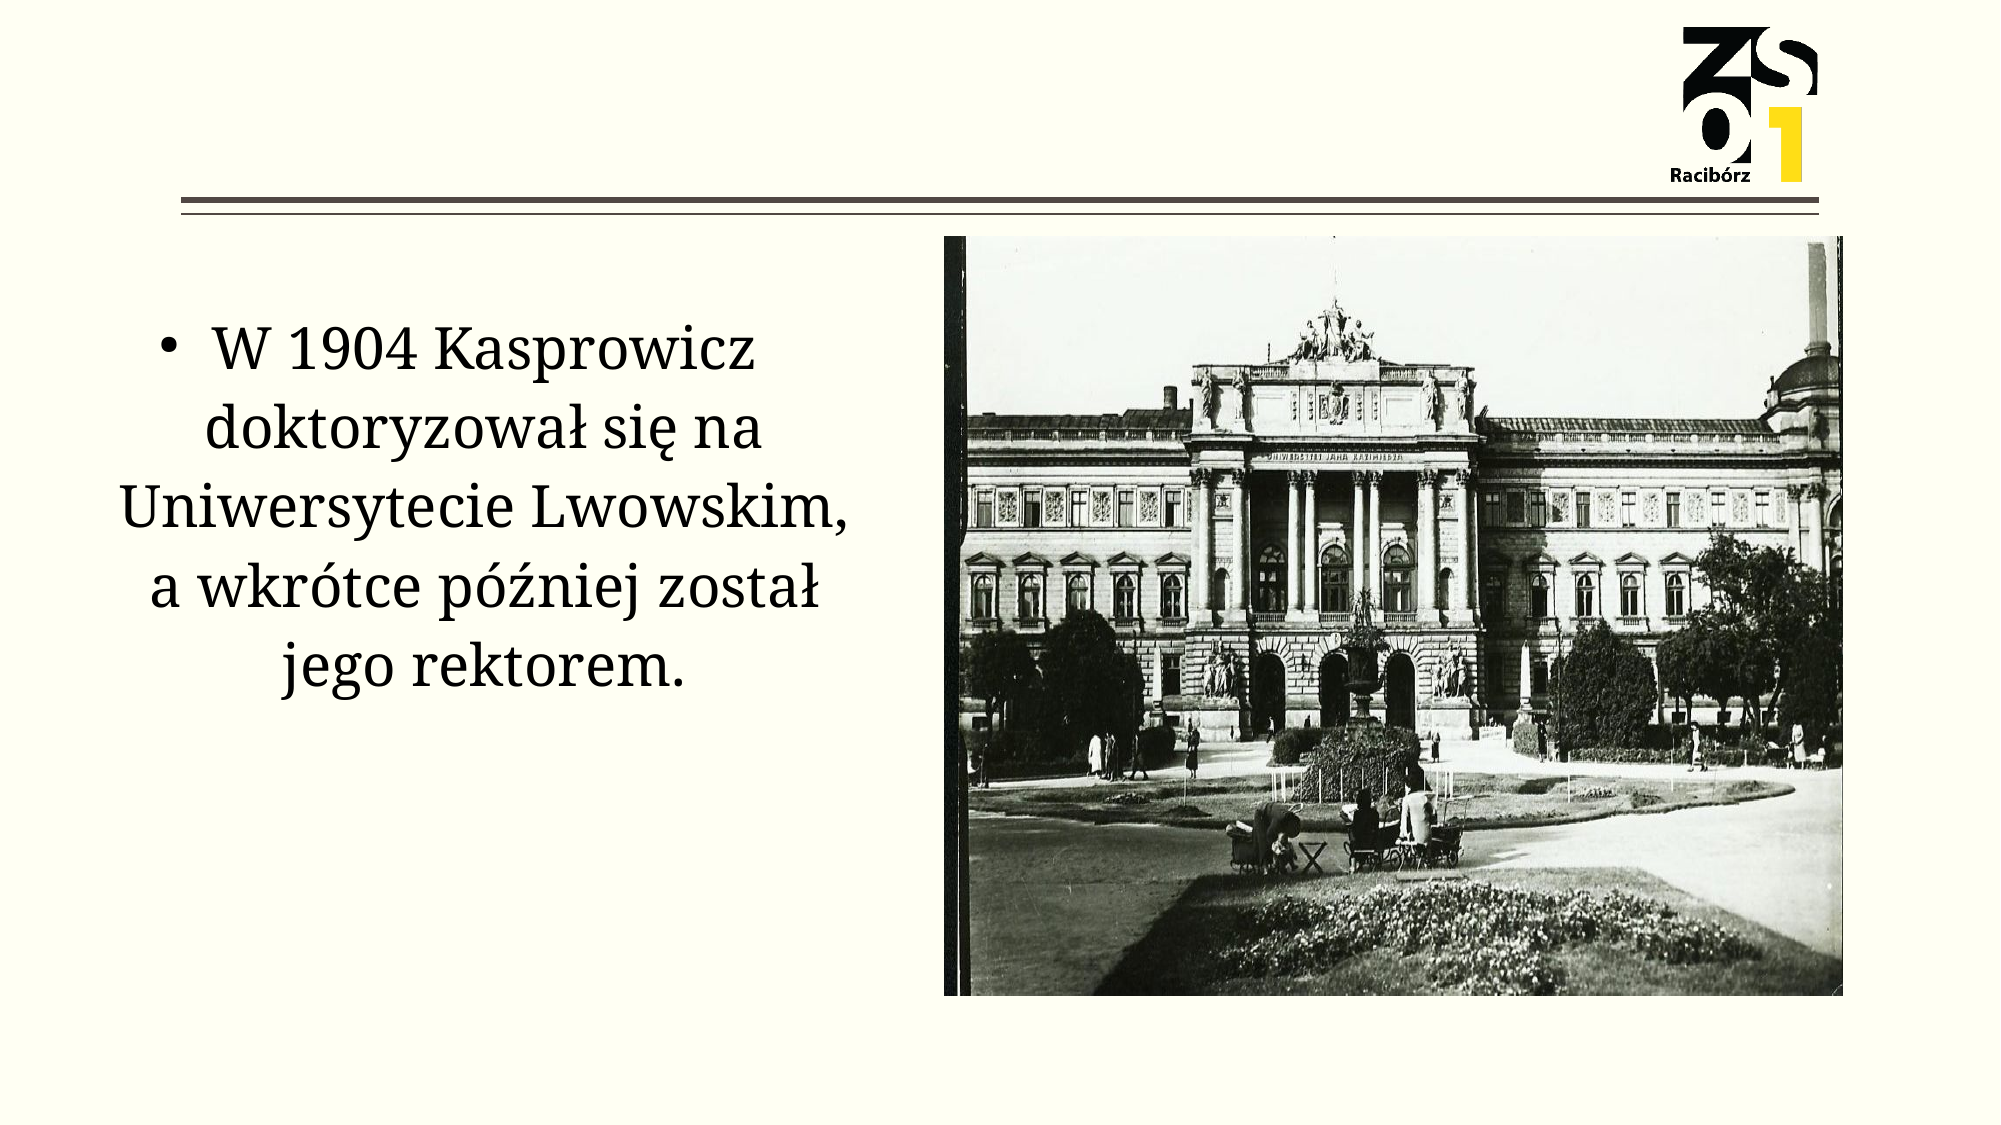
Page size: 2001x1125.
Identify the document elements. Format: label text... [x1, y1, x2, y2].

picture [1624, 0, 1876, 228]
list W 1904 Kasprowicz doktoryzował się na Uniwersytecie Lwowskim, a wkrótce później został jego rektorem. [47, 307, 851, 910]
picture [944, 236, 1843, 996]
